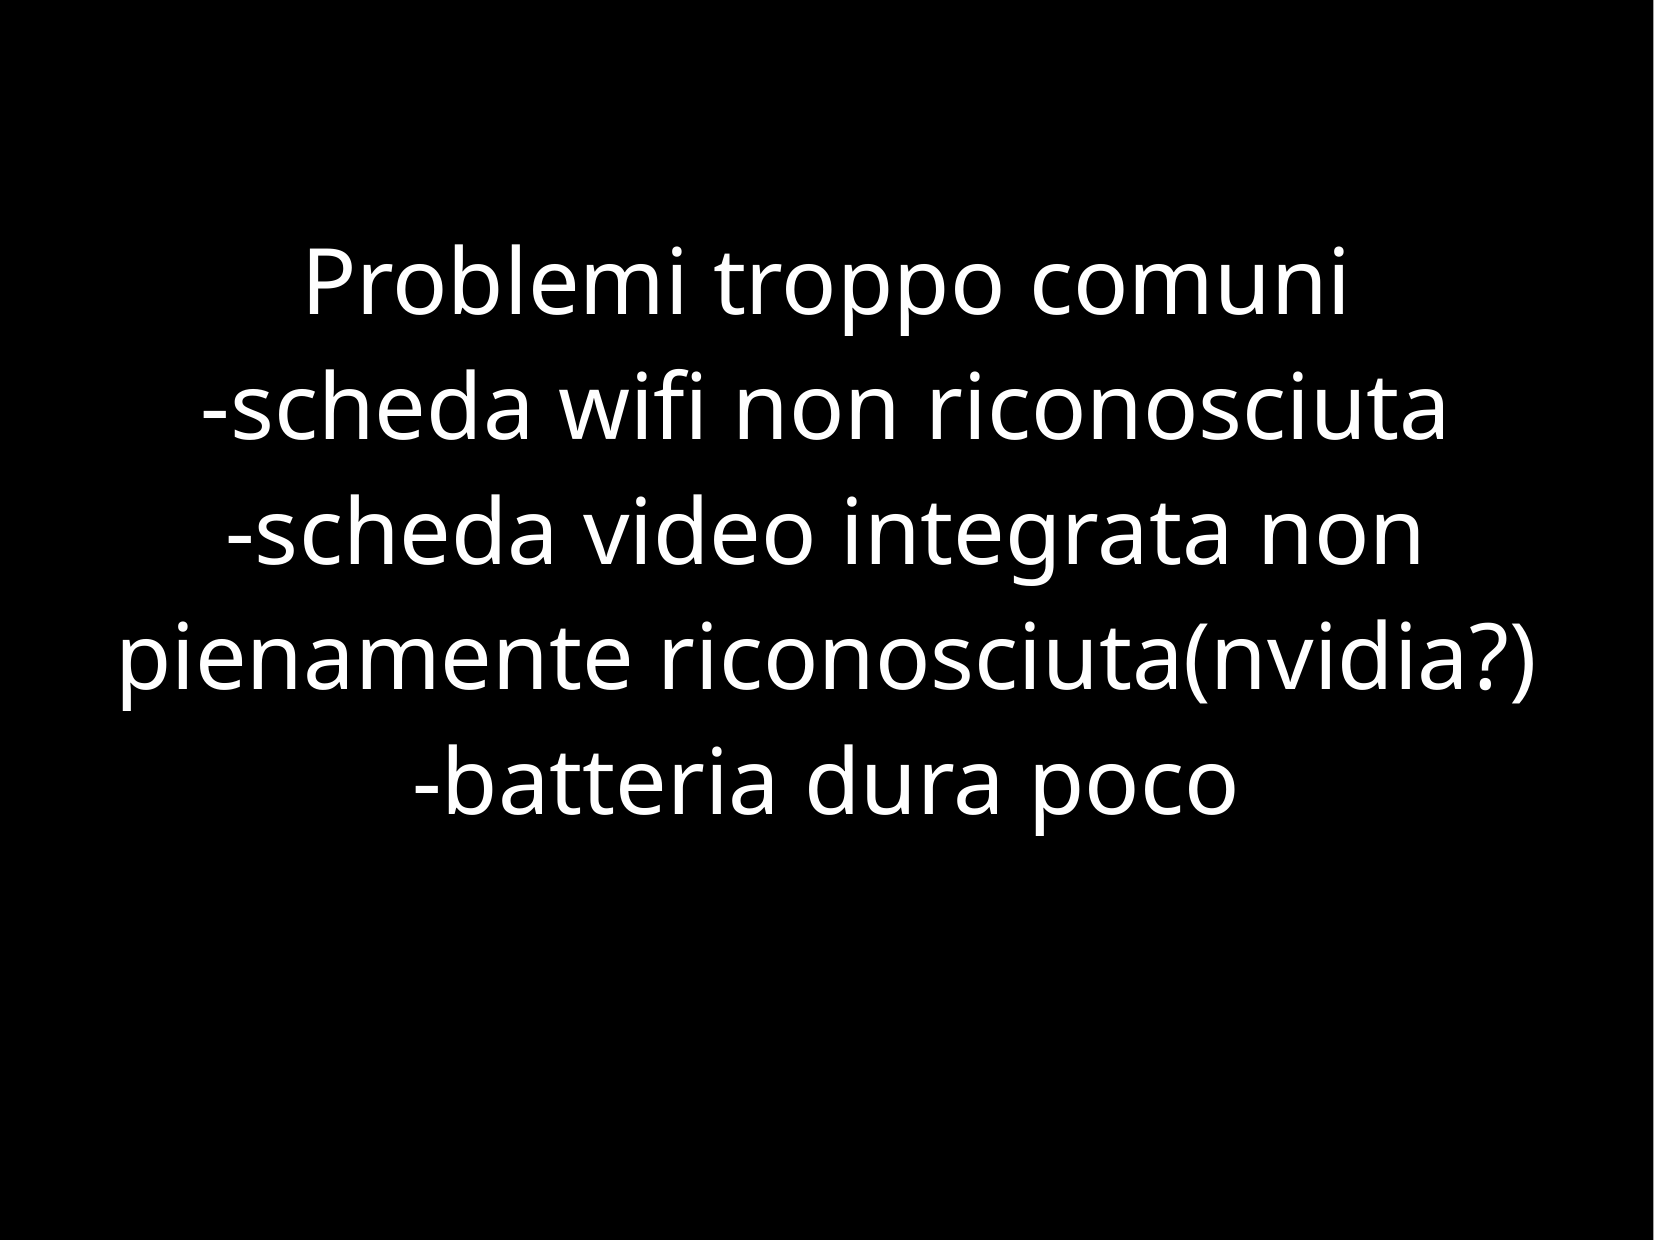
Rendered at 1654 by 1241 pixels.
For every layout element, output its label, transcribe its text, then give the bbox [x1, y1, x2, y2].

subtitle Problemi troppo comuni -scheda wifi non riconosciuta -scheda video integrata non pienamente riconosciuta(nvidia?) -batteria dura poco [82, 49, 1571, 1010]
